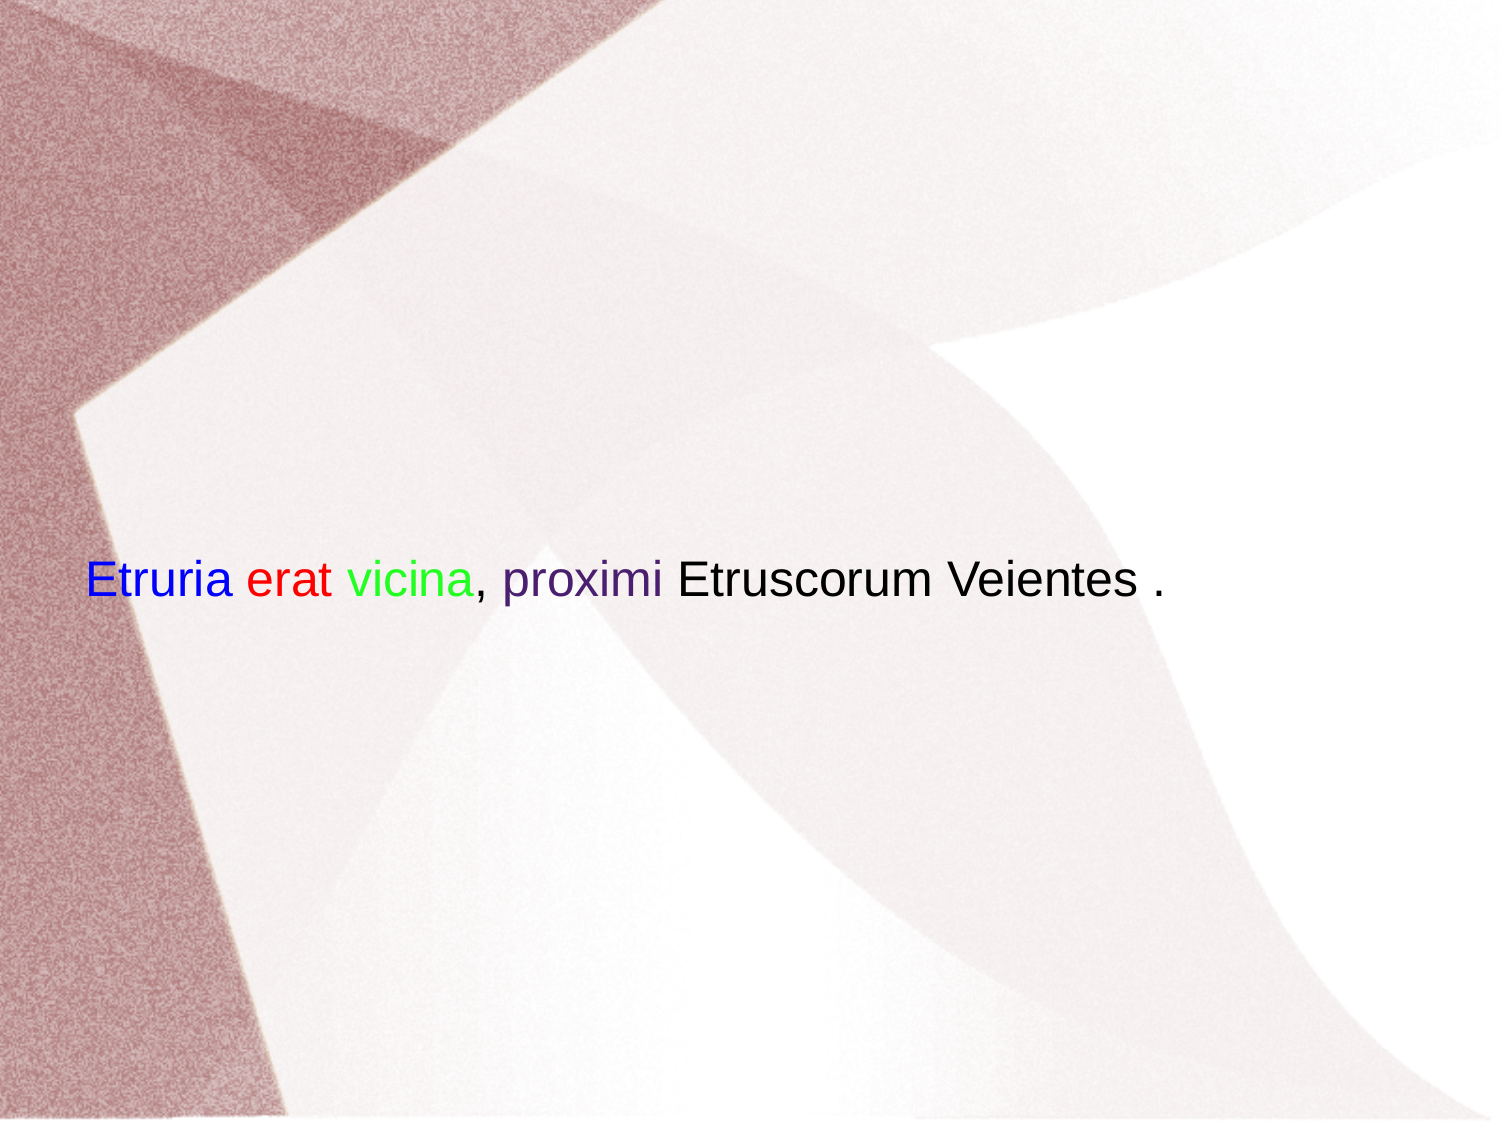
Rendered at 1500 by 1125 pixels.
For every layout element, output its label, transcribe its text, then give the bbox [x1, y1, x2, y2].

text_box Etruria erat vicina, proximi Etruscorum Veientes . [70, 543, 1270, 615]
chart [294, 263, 1452, 1006]
picture [0, 0, 1500, 1125]
